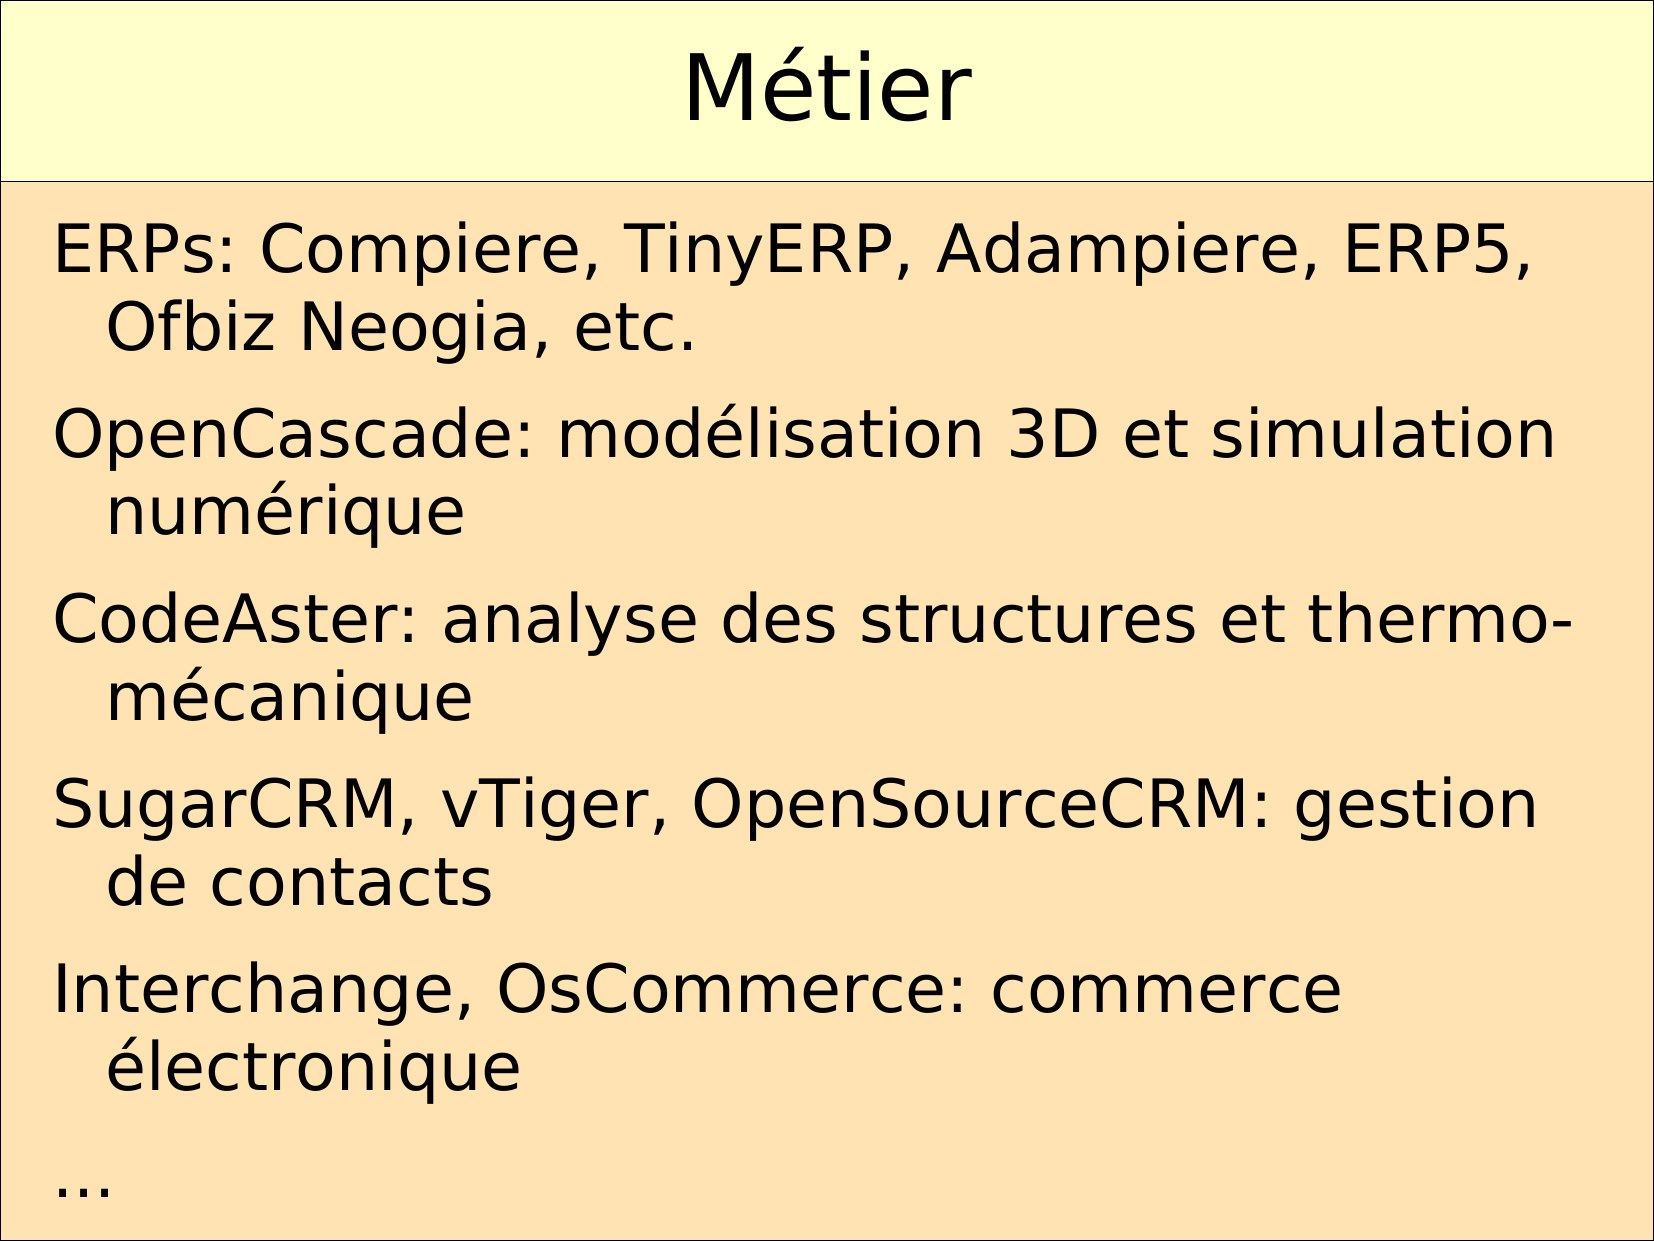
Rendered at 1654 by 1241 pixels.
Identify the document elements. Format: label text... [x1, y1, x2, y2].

title Métier [0, 7, 1654, 169]
list ERPs: Compiere, TinyERP, Adampiere, ERP5, Ofbiz Neogia, etc. OpenCascade: modélisation 3D et simulation numérique CodeAster: analyse des structures et thermo-mécanique SugarCRM, vTiger, OpenSourceCRM: gestion de contacts Interchange, OsCommerce: commerce électronique ... [34, 210, 1603, 1214]
